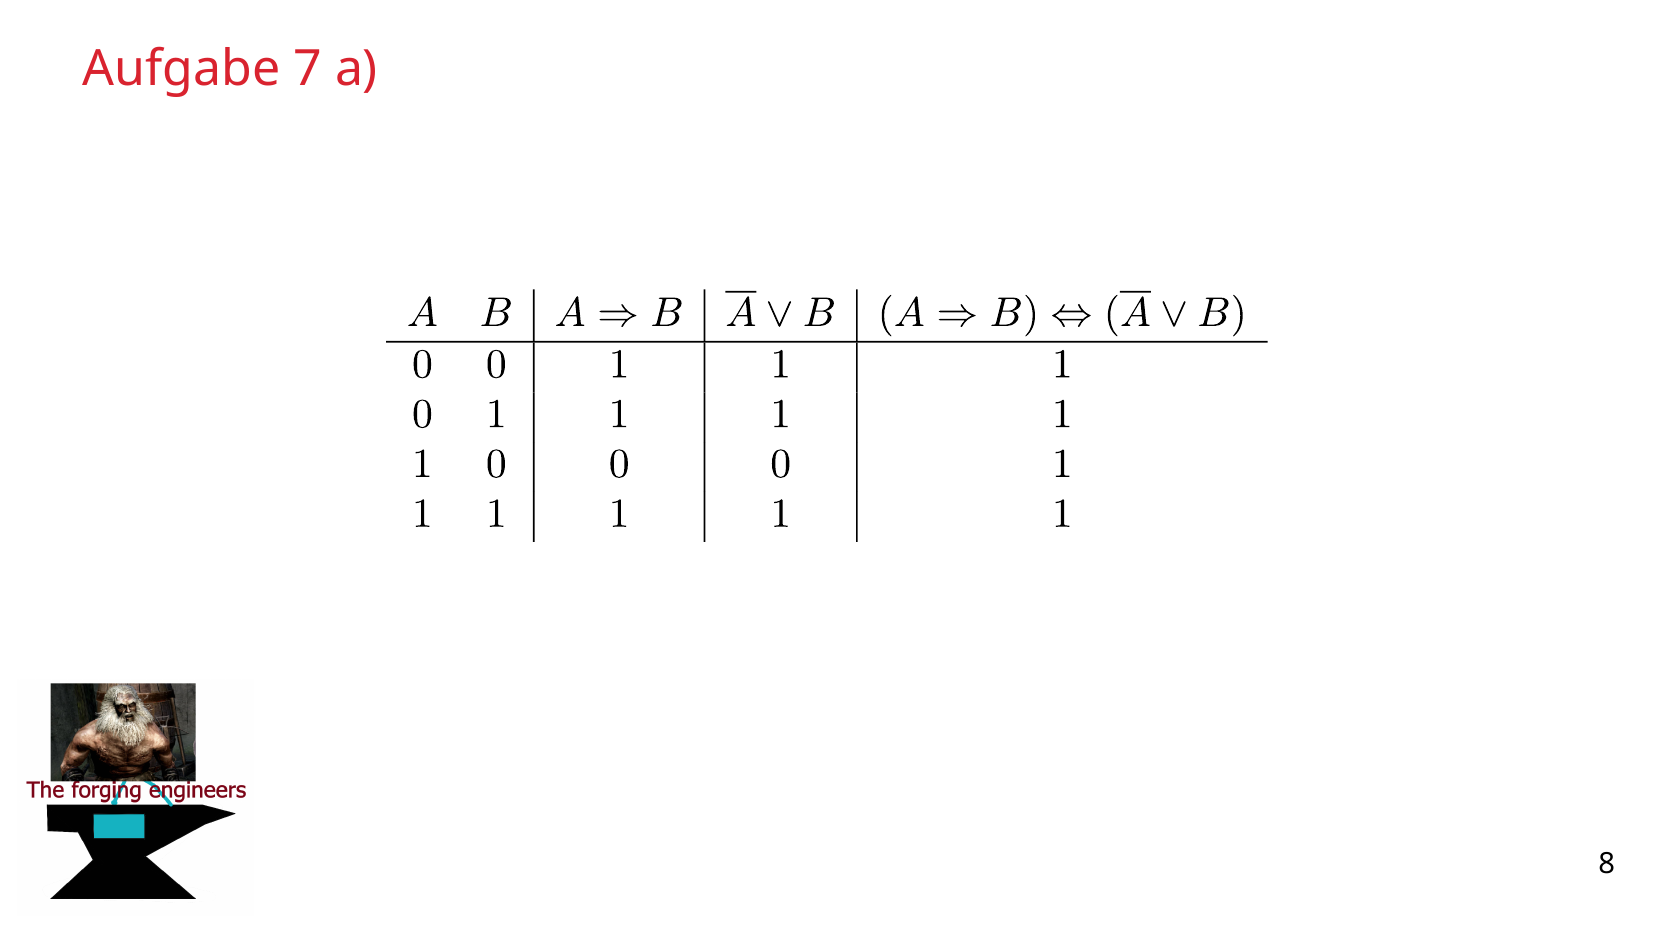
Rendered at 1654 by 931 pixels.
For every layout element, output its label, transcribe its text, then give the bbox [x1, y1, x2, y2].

picture [17, 679, 254, 916]
picture [384, 287, 1270, 544]
title Aufgabe 7 a) [82, 37, 1571, 95]
